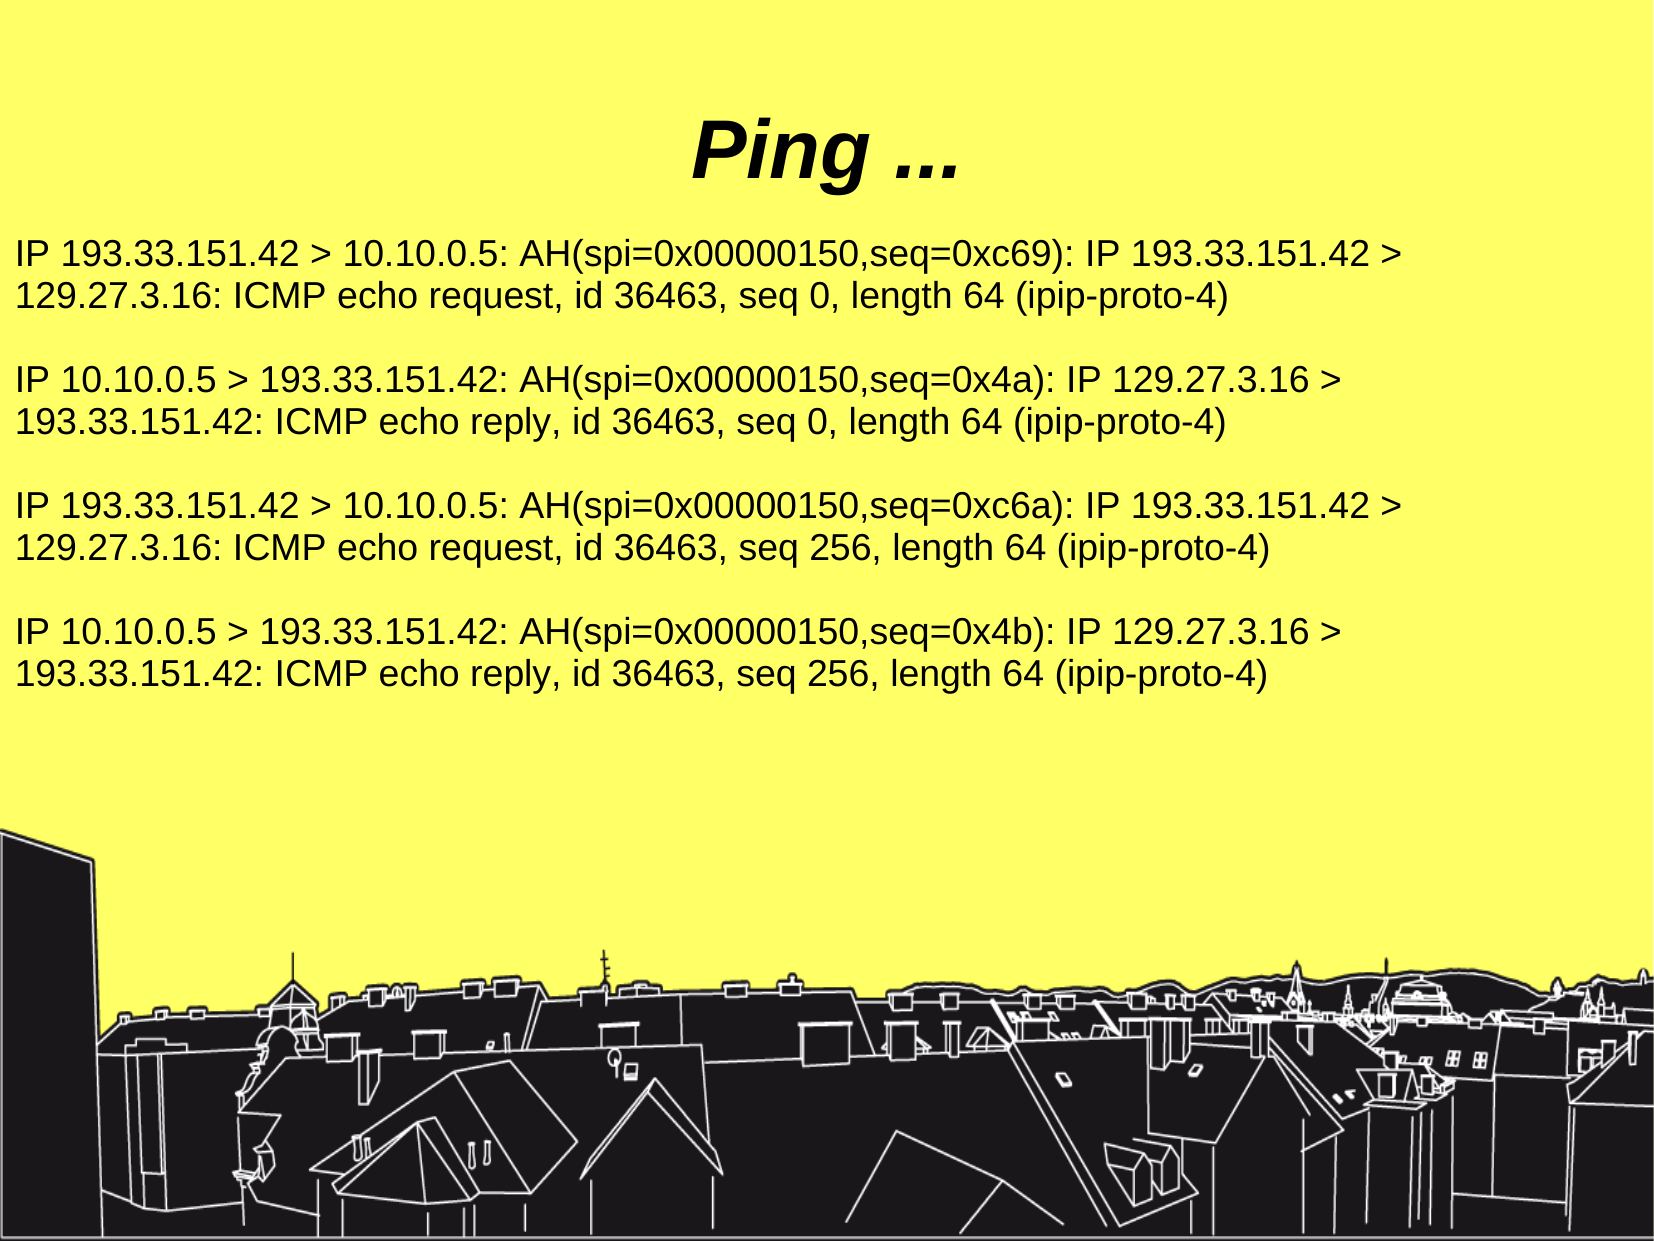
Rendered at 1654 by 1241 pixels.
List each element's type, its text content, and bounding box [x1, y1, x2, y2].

picture [0, 827, 1654, 1241]
text_box [230, 324, 1618, 395]
title Ping ... [121, 46, 1534, 225]
text_box IP 193.33.151.42 > 10.10.0.5: AH(spi=0x00000150,seq=0xc69): IP 193.33.151.42 > 129.27.3.16: ICMP echo request, id 36463, seq 0, length 64 (ipip-proto-4) IP 10.10.0.5 > 193.33.151.42: AH(spi=0x00000150,seq=0x4a): IP 129.27.3.16 > 193.33.151.42: ICMP echo reply, id 36463, seq 0, length 64 (ipip-proto-4) IP 193.33.151.42 > 10.10.0.5: AH(spi=0x00000150,seq=0xc6a): IP 193.33.151.42 > 129.27.3.16: ICMP echo request, id 36463, seq 256, length 64 (ipip-proto-4) IP 10.10.0.5 > 193.33.151.42: AH(spi=0x00000150,seq=0x4b): IP 129.27.3.16 > 193.33.151.42: ICMP echo reply, id 36463, seq 256, length 64 (ipip-proto-4) [0, 225, 1613, 777]
